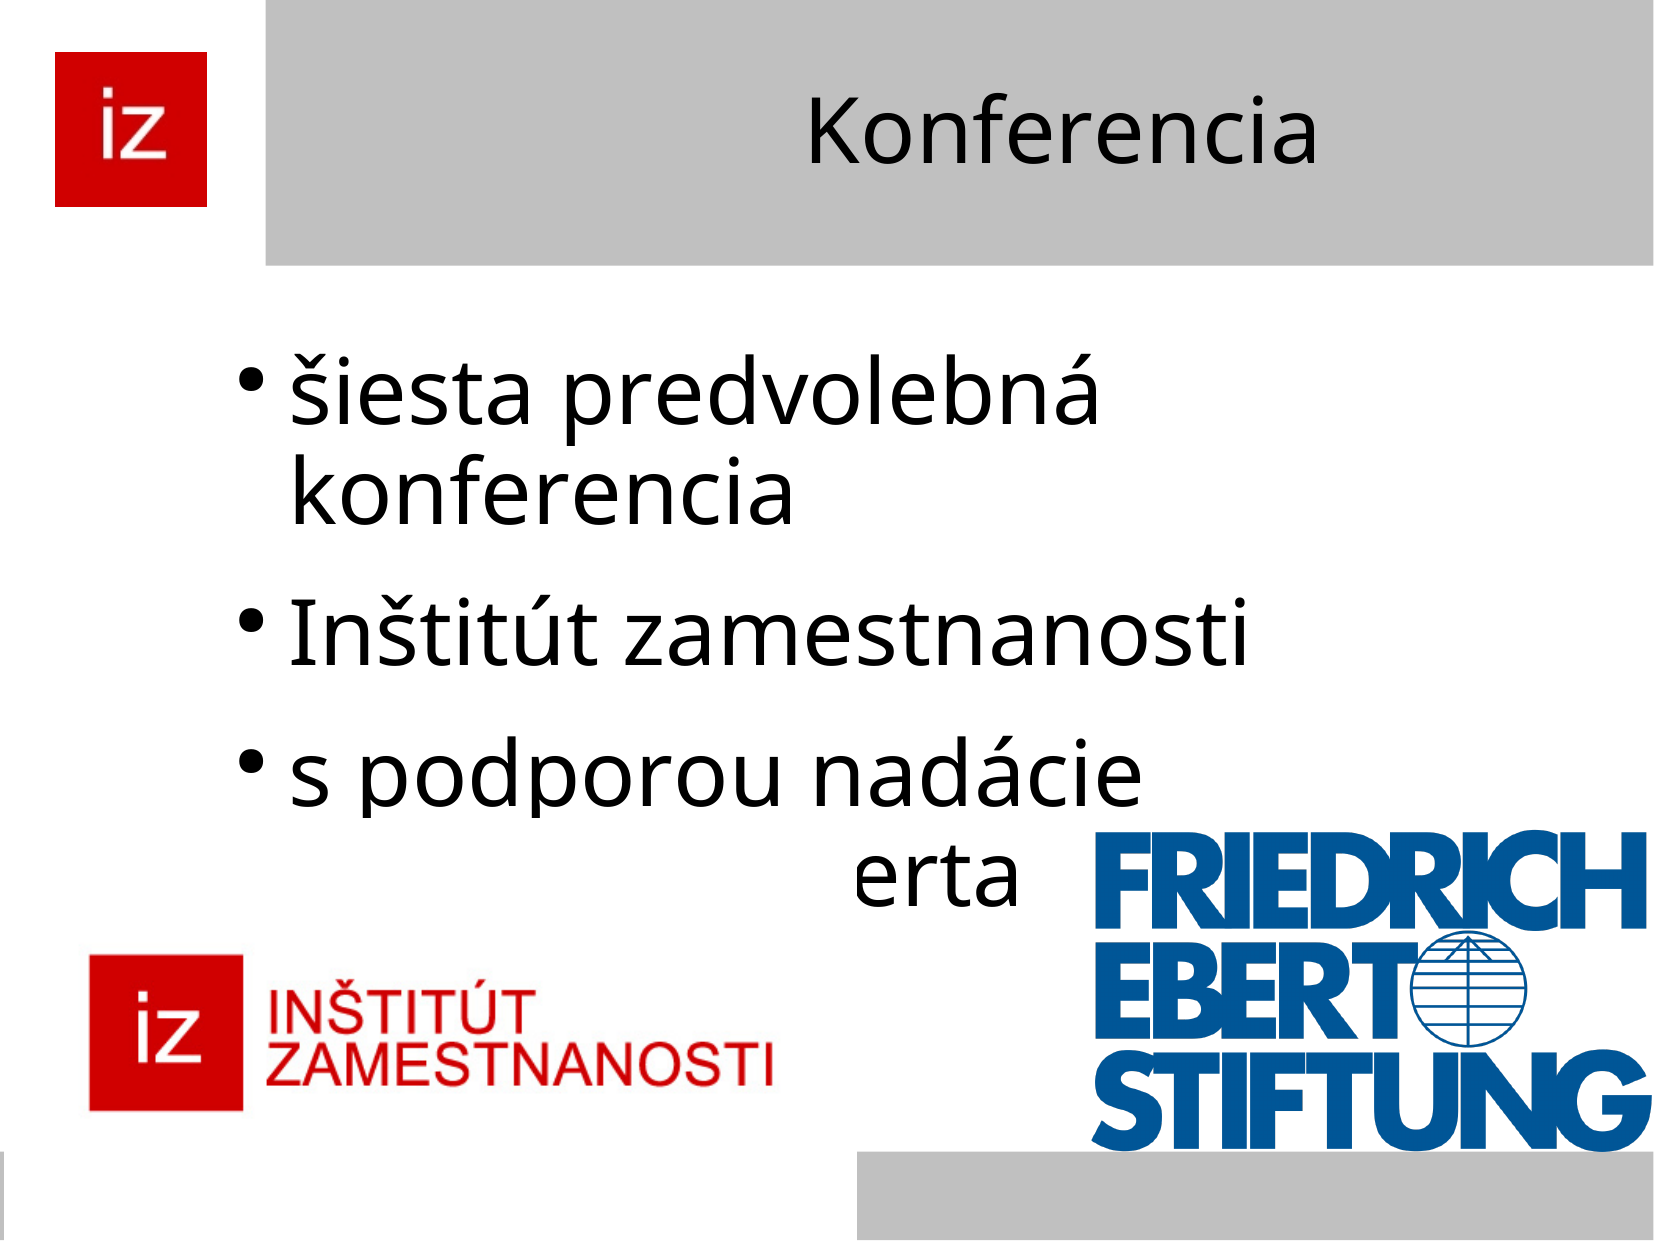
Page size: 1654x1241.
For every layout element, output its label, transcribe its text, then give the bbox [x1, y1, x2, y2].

title Konferencia [561, 29, 1565, 237]
picture [55, 52, 207, 207]
picture [4, 818, 857, 1241]
list šiesta predvolebná konferencia Inštitút zamestnanosti s podporou nadácie Friedricha Eberta [121, 344, 1533, 1126]
picture [1084, 826, 1654, 1155]
